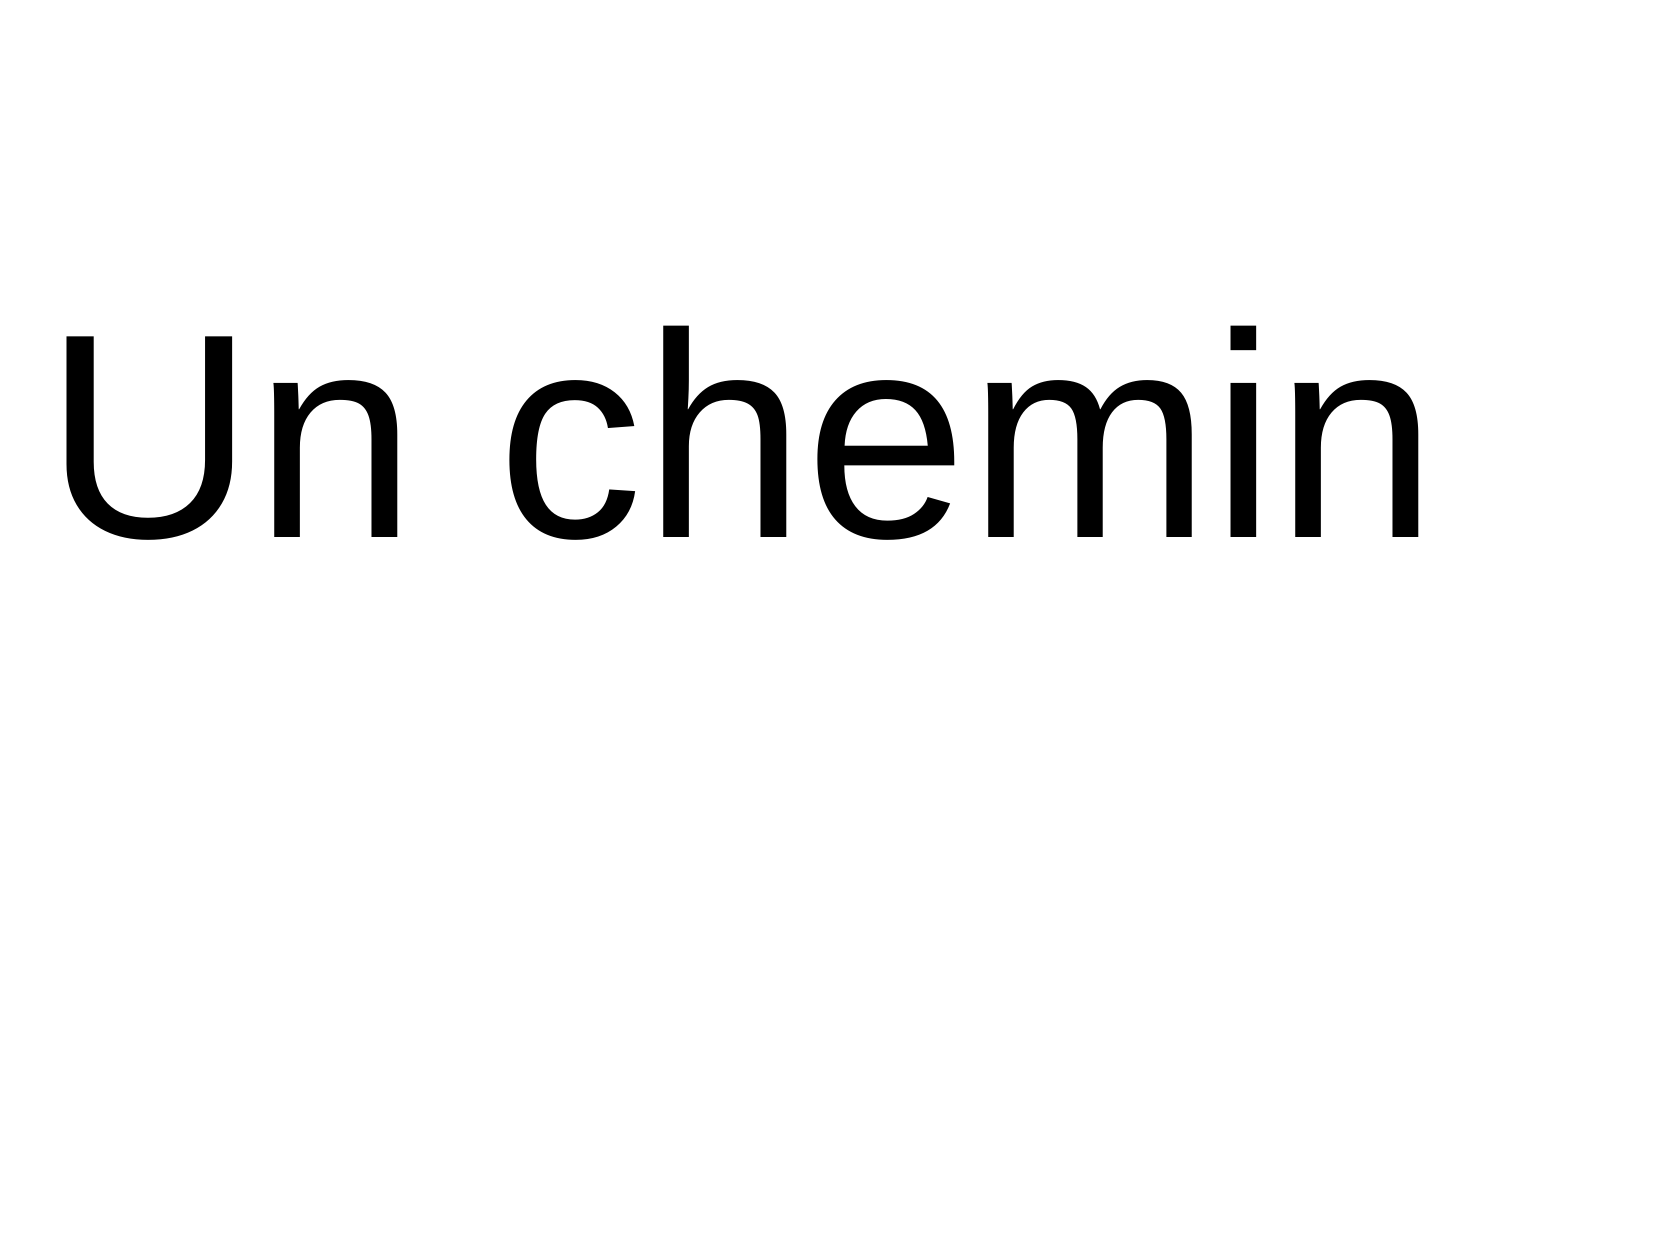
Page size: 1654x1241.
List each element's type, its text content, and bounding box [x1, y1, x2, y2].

text_box Un chemin [29, 265, 1625, 607]
